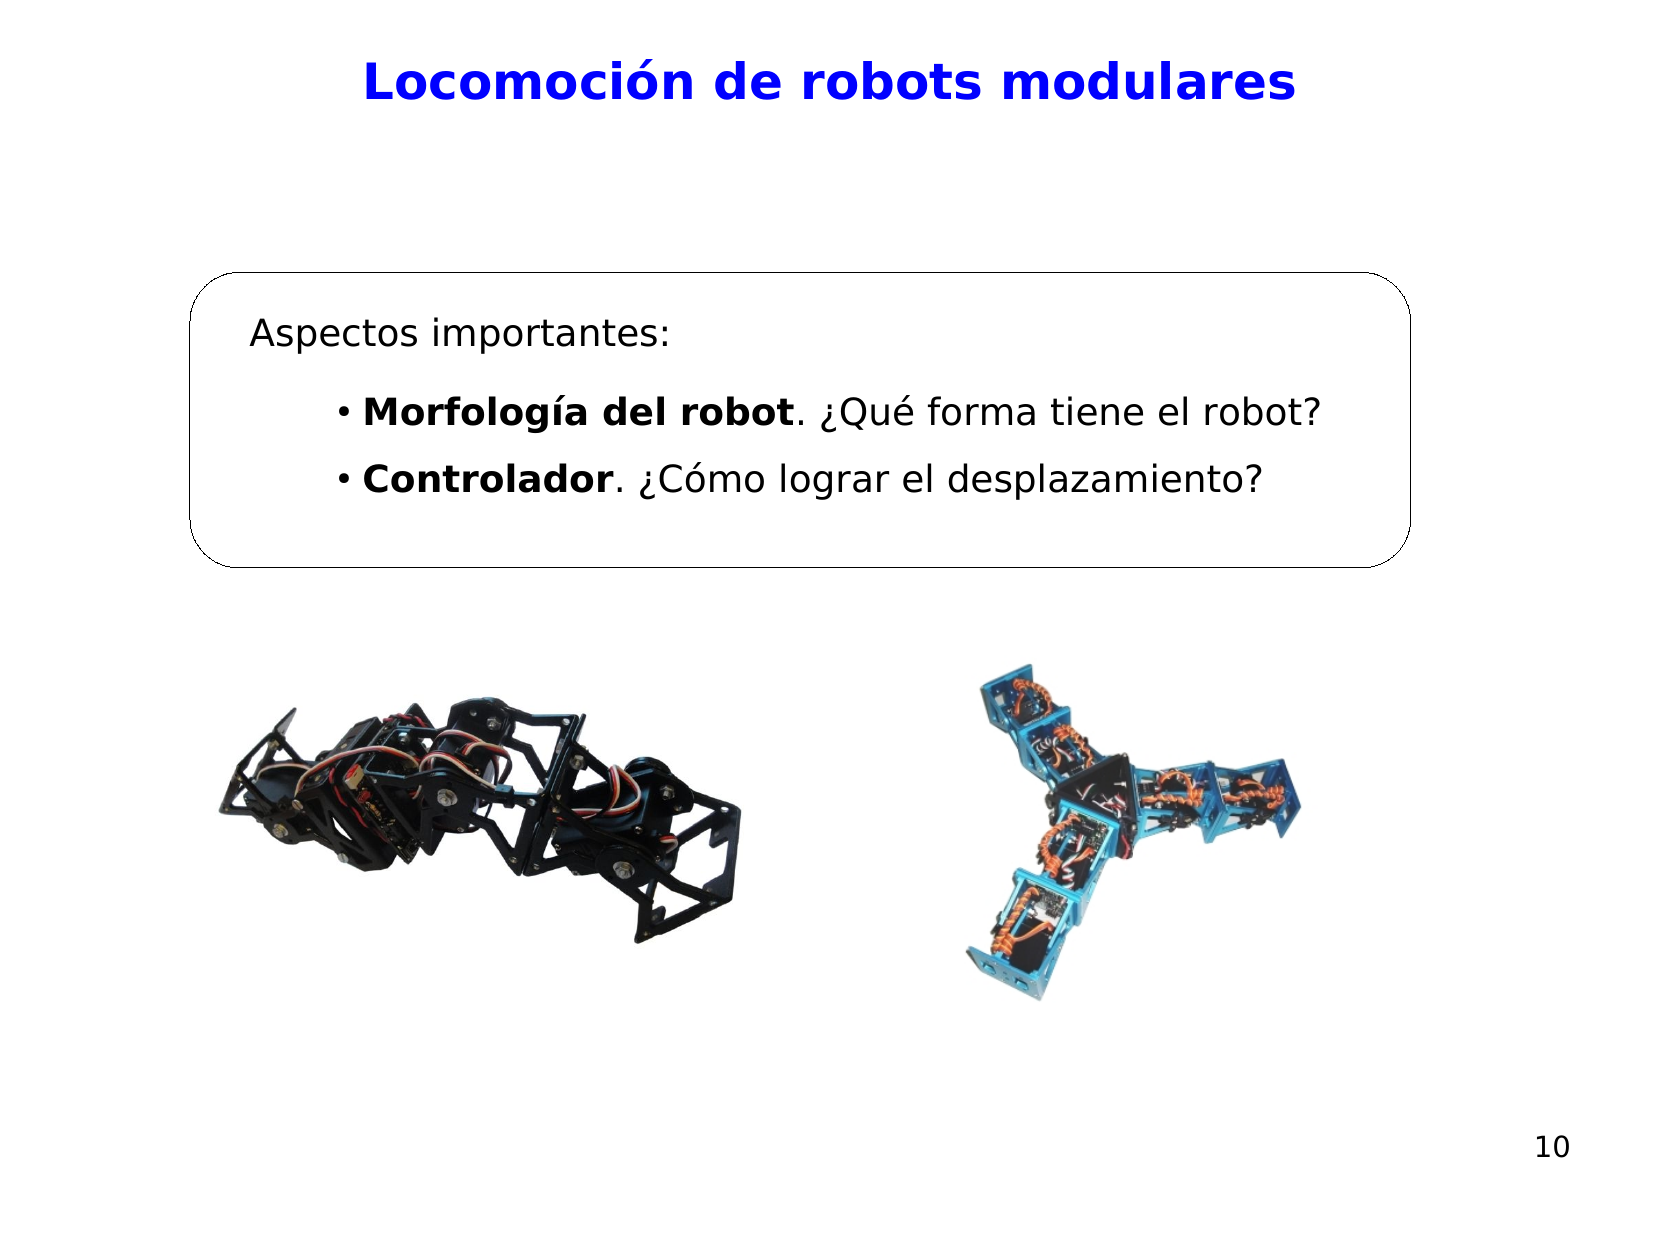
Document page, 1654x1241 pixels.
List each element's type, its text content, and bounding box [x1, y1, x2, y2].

text_box Aspectos importantes: [222, 304, 756, 363]
text_box Locomoción de robots modulares [348, 45, 1313, 119]
picture [203, 683, 755, 956]
picture [872, 655, 1336, 1003]
text_box Morfología del robot. ¿Qué forma tiene el robot? Controlador. ¿Cómo lograr el desplazamiento? [322, 383, 1338, 509]
